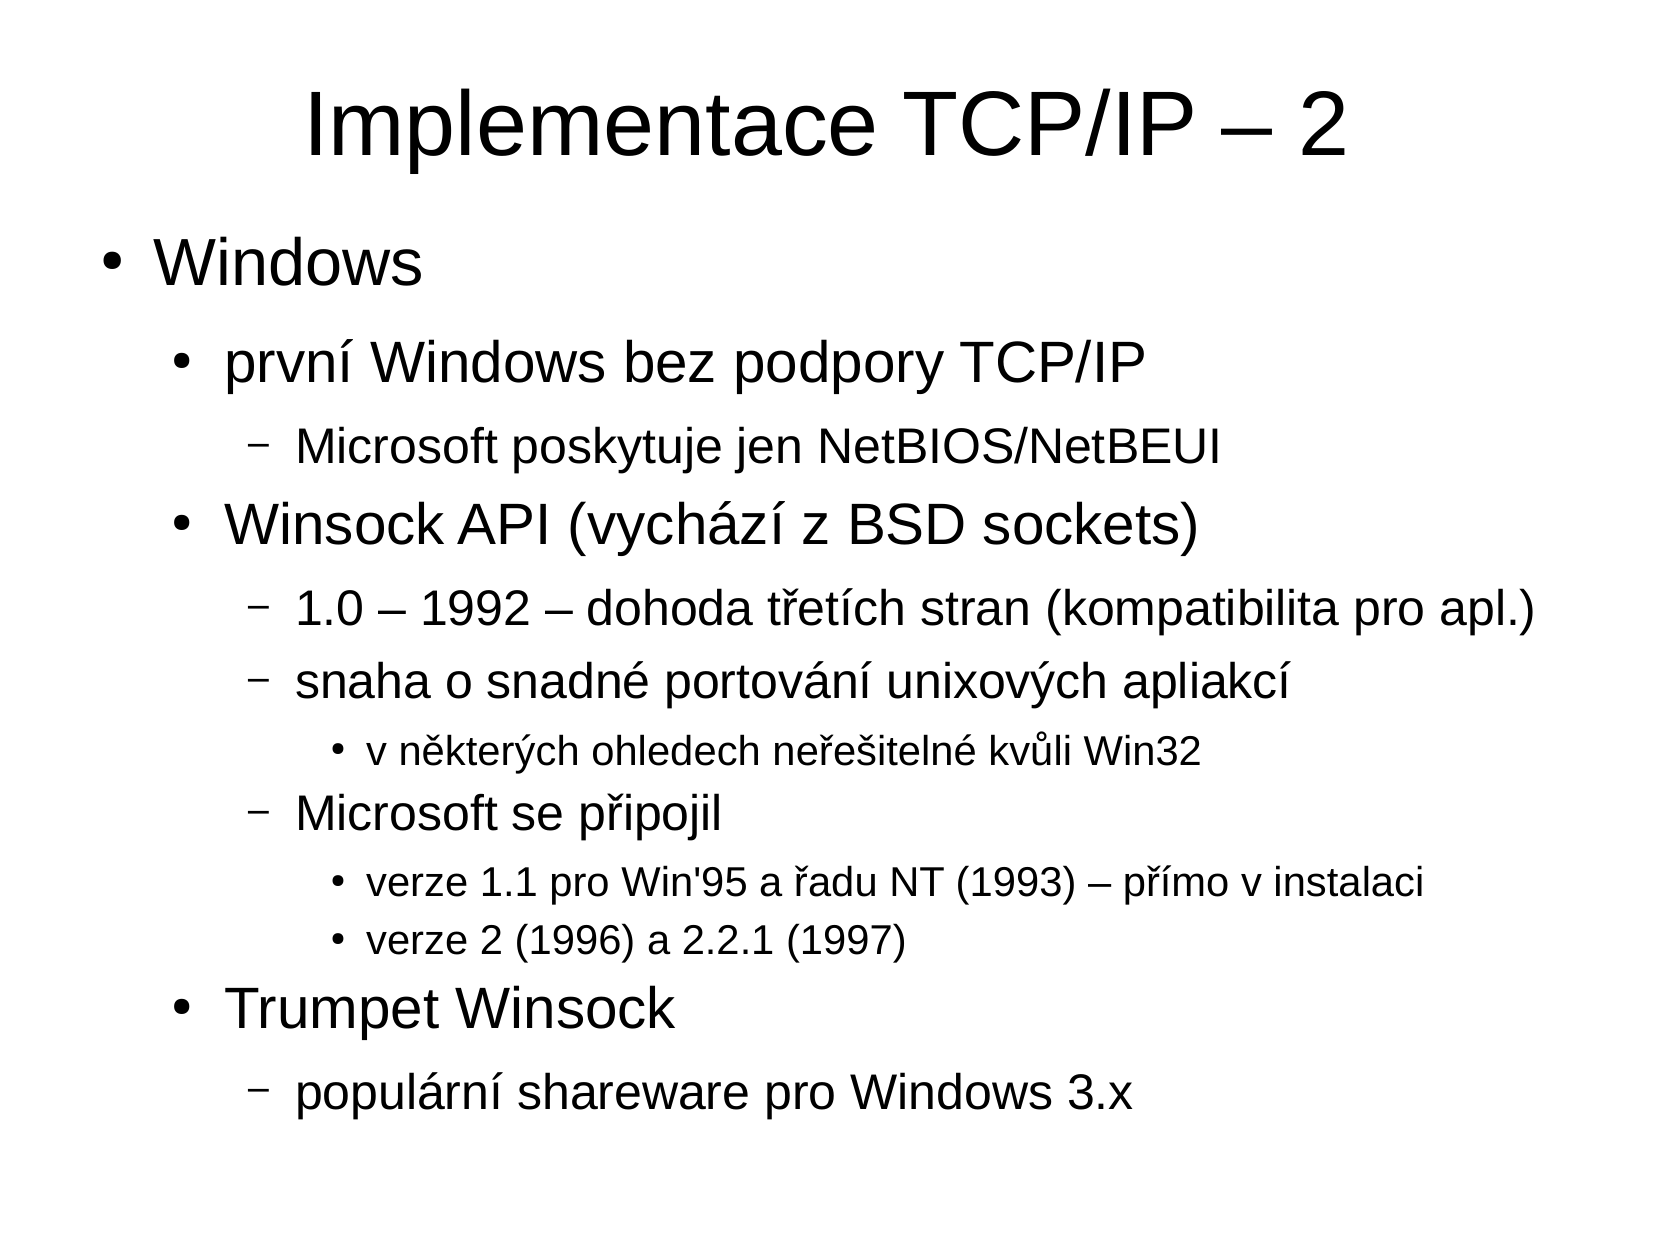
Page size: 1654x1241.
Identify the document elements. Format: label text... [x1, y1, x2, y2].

list Windows první Windows bez podpory TCP/IP Microsoft poskytuje jen NetBIOS/NetBEUI Winsock API (vychází z BSD sockets) 1.0 – 1992 – dohoda třetích stran (kompatibilita pro apl.) snaha o snadné portování unixových apliakcí v některých ohledech neřešitelné kvůli Win32 Microsoft se připojil verze 1.1 pro Win'95 a řadu NT (1993) – přímo v instalaci verze 2 (1996) a 2.2.1 (1997) Trumpet Winsock populární shareware pro Windows 3.x [82, 225, 1571, 1121]
title Implementace TCP/IP – 2 [82, 27, 1571, 220]
